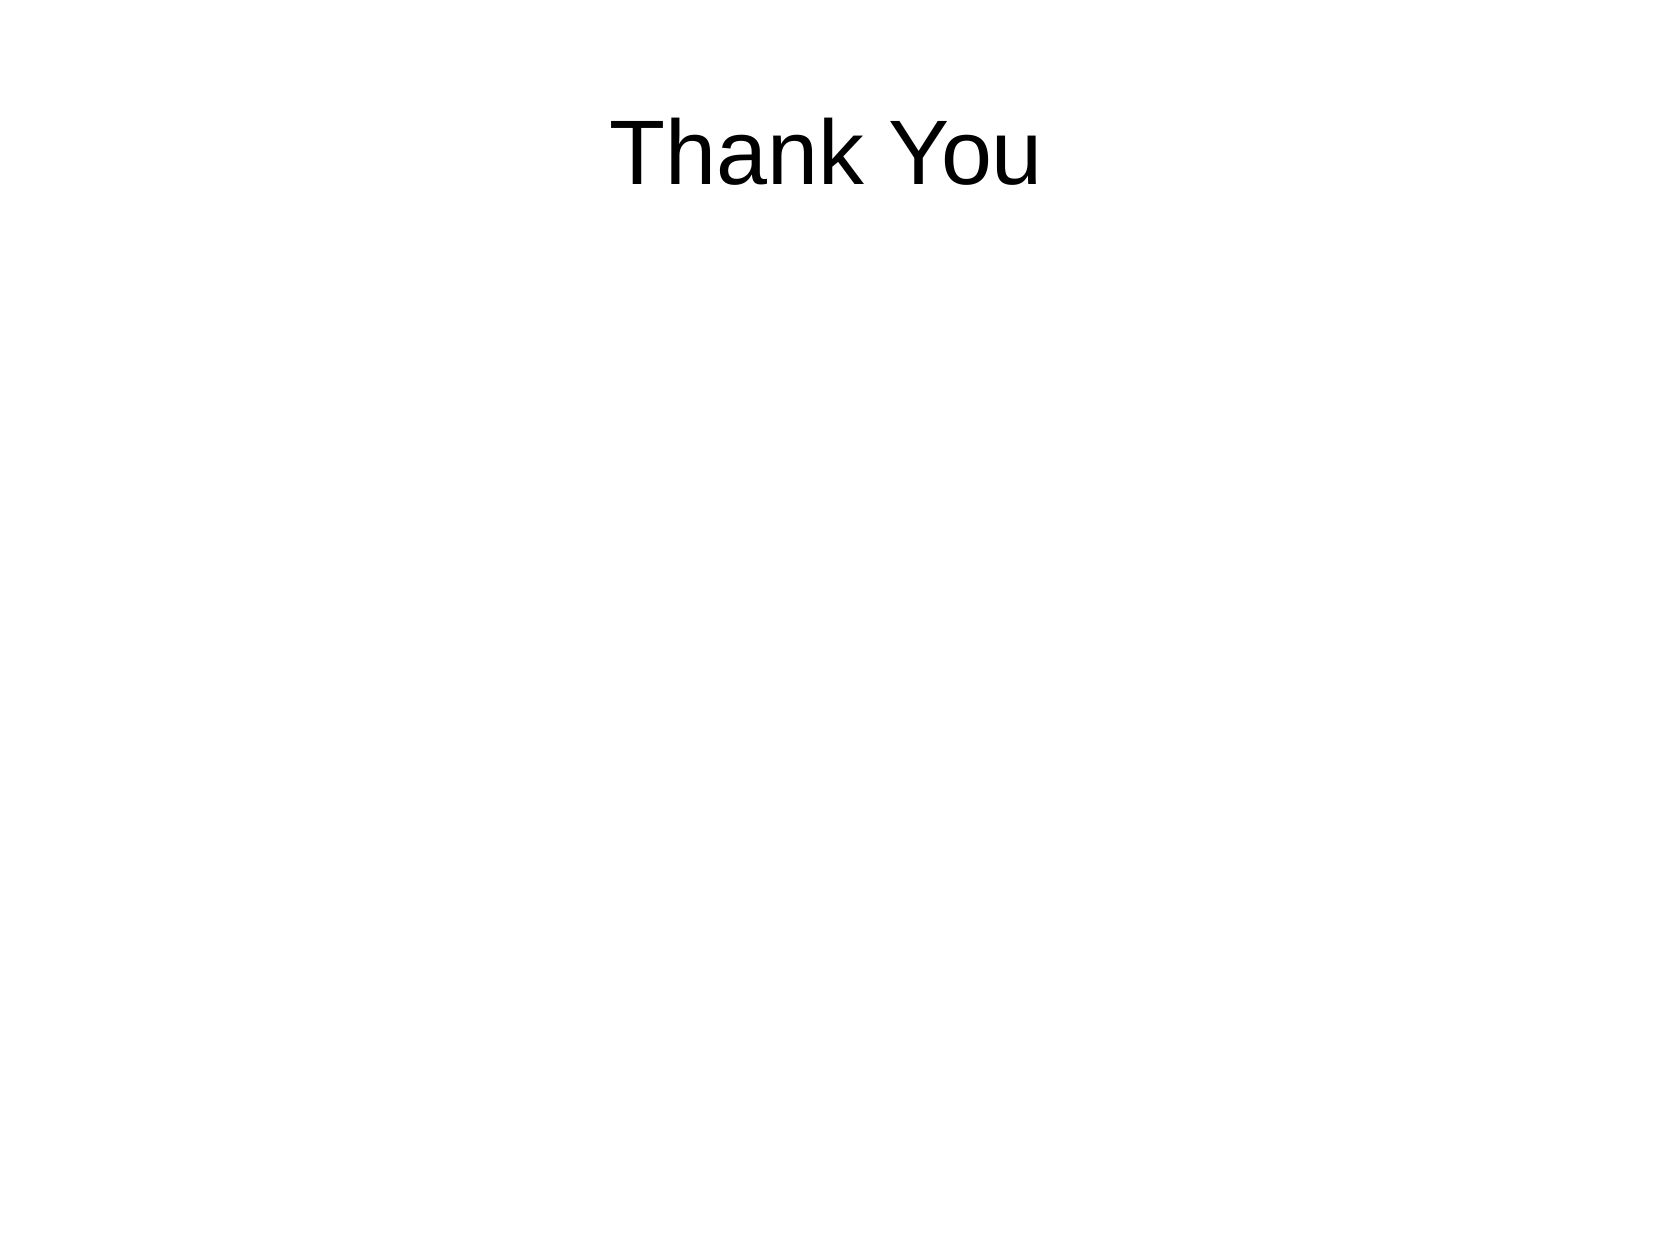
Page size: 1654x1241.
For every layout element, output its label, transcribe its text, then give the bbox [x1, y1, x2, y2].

title Thank You [82, 49, 1571, 257]
